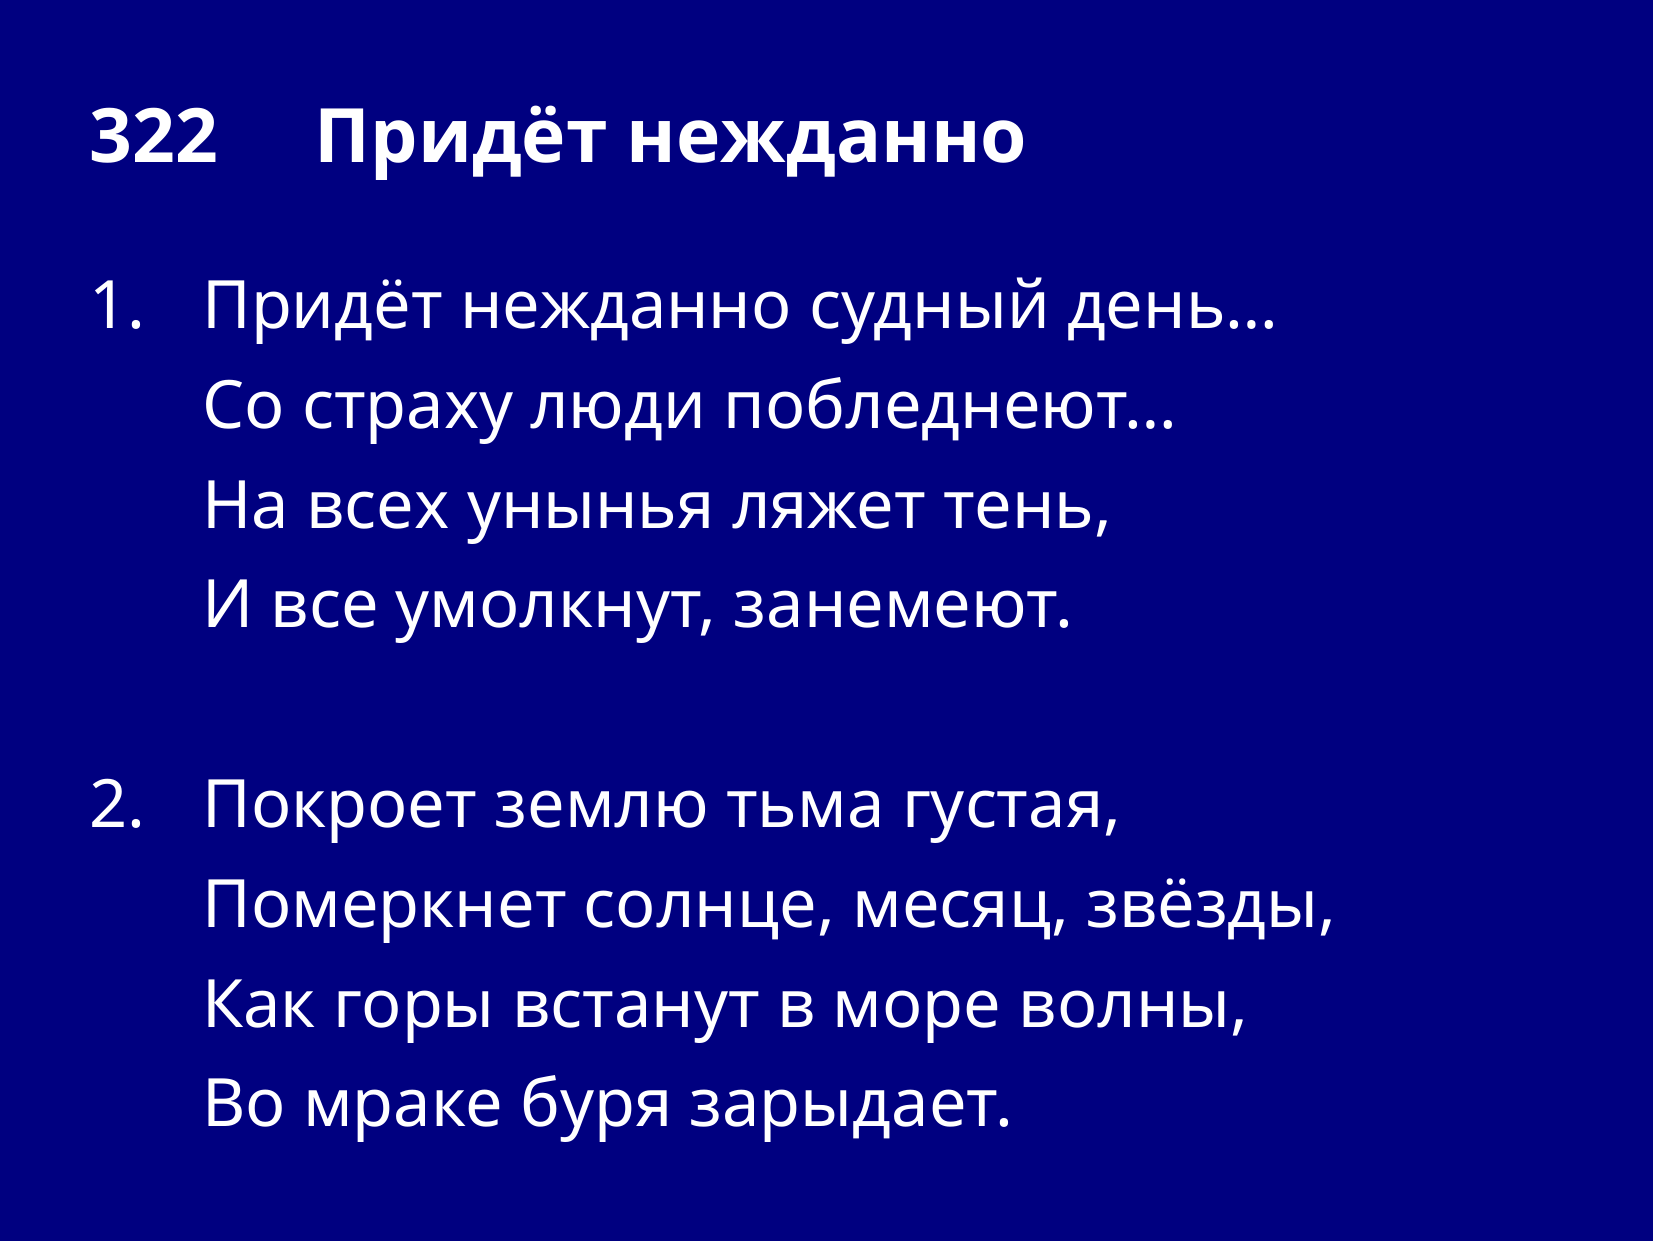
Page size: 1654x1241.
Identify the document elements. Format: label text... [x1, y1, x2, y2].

text_box 1. Придёт нежданно судный день… Со страху люди побледнеют… На всех унынья ляжет тень, И все умолкнут, занемеют. 2. Покроет землю тьма густая, Померкнет солнце, месяц, звёзды, Как горы встанут в море волны, Во мраке буря зарыдает. [75, 188, 1576, 1163]
text_box 322 Придёт нежданно [75, 75, 1576, 188]
